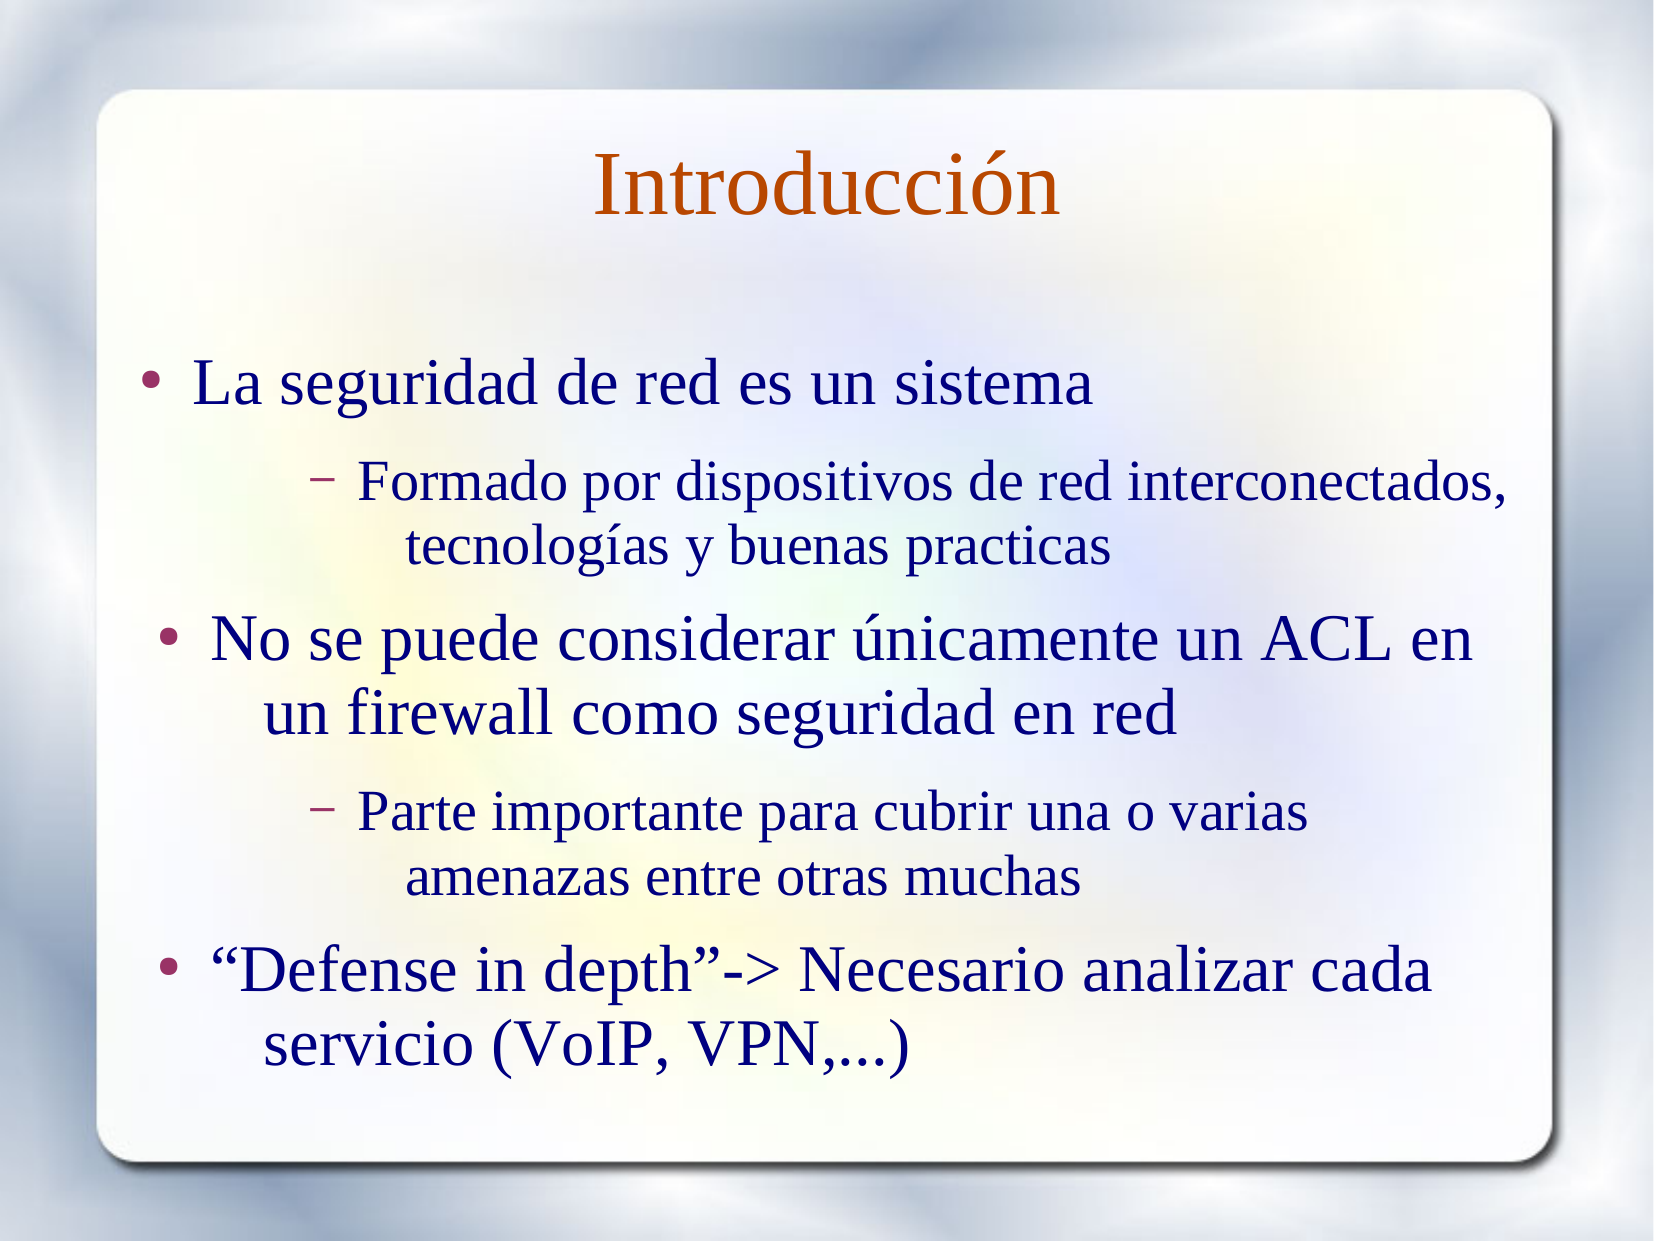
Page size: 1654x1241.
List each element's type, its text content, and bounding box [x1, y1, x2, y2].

list La seguridad de red es un sistema Formado por dispositivos de red interconectados, tecnologías y buenas practicas No se puede considerar únicamente un ACL en un firewall como seguridad en red Parte importante para cubrir una o varias amenazas entre otras muchas “Defense in depth”-> Necesario analizar cada servicio (VoIP, VPN,...) [121, 344, 1534, 1127]
picture [0, 0, 1654, 1241]
title Introducción [121, 132, 1534, 235]
